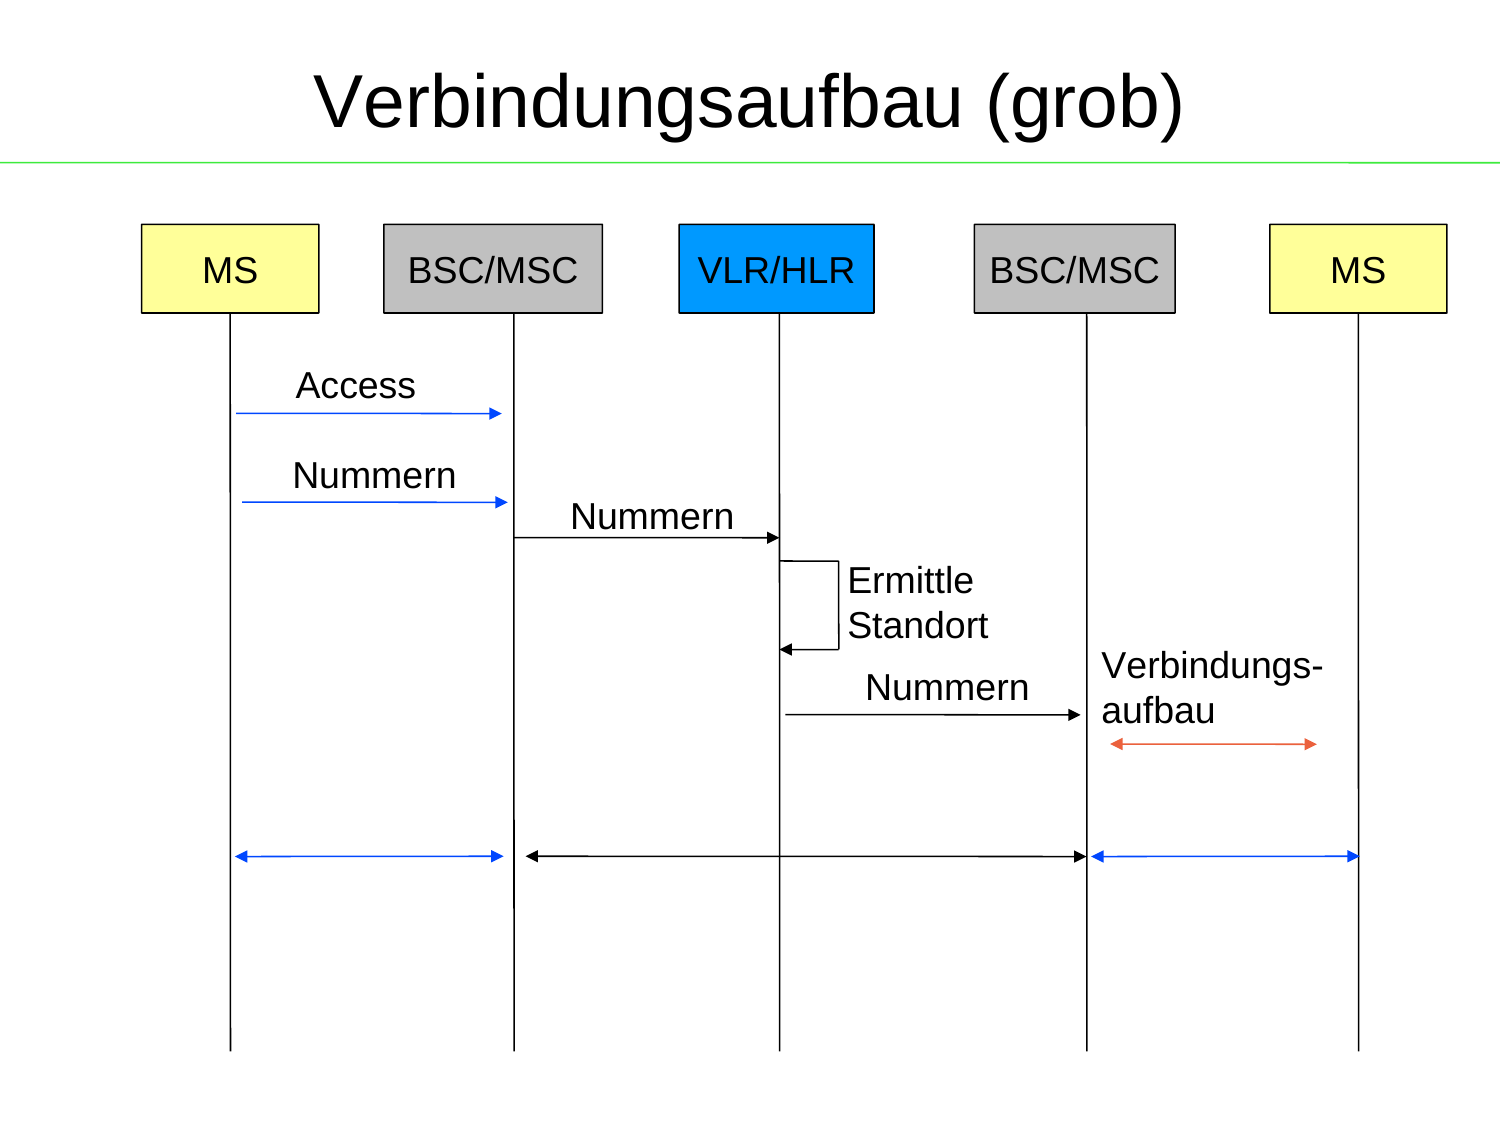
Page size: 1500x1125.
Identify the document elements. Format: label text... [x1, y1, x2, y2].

text_box MS [1269, 224, 1447, 313]
text_box Verbindungs- aufbau [1086, 633, 1339, 739]
text_box MS [141, 224, 319, 313]
text_box Nummern [555, 484, 798, 620]
text_box Ermittle Standort [832, 548, 1004, 654]
title Verbindungsaufbau (grob)‏ [75, 49, 1426, 156]
text_box VLR/HLR [679, 224, 875, 313]
text_box Nummern [850, 655, 1045, 716]
text_box BSC/MSC [383, 224, 603, 313]
text_box BSC/MSC [974, 224, 1176, 313]
text_box Nummern [277, 443, 472, 504]
text_box Access [280, 353, 442, 414]
